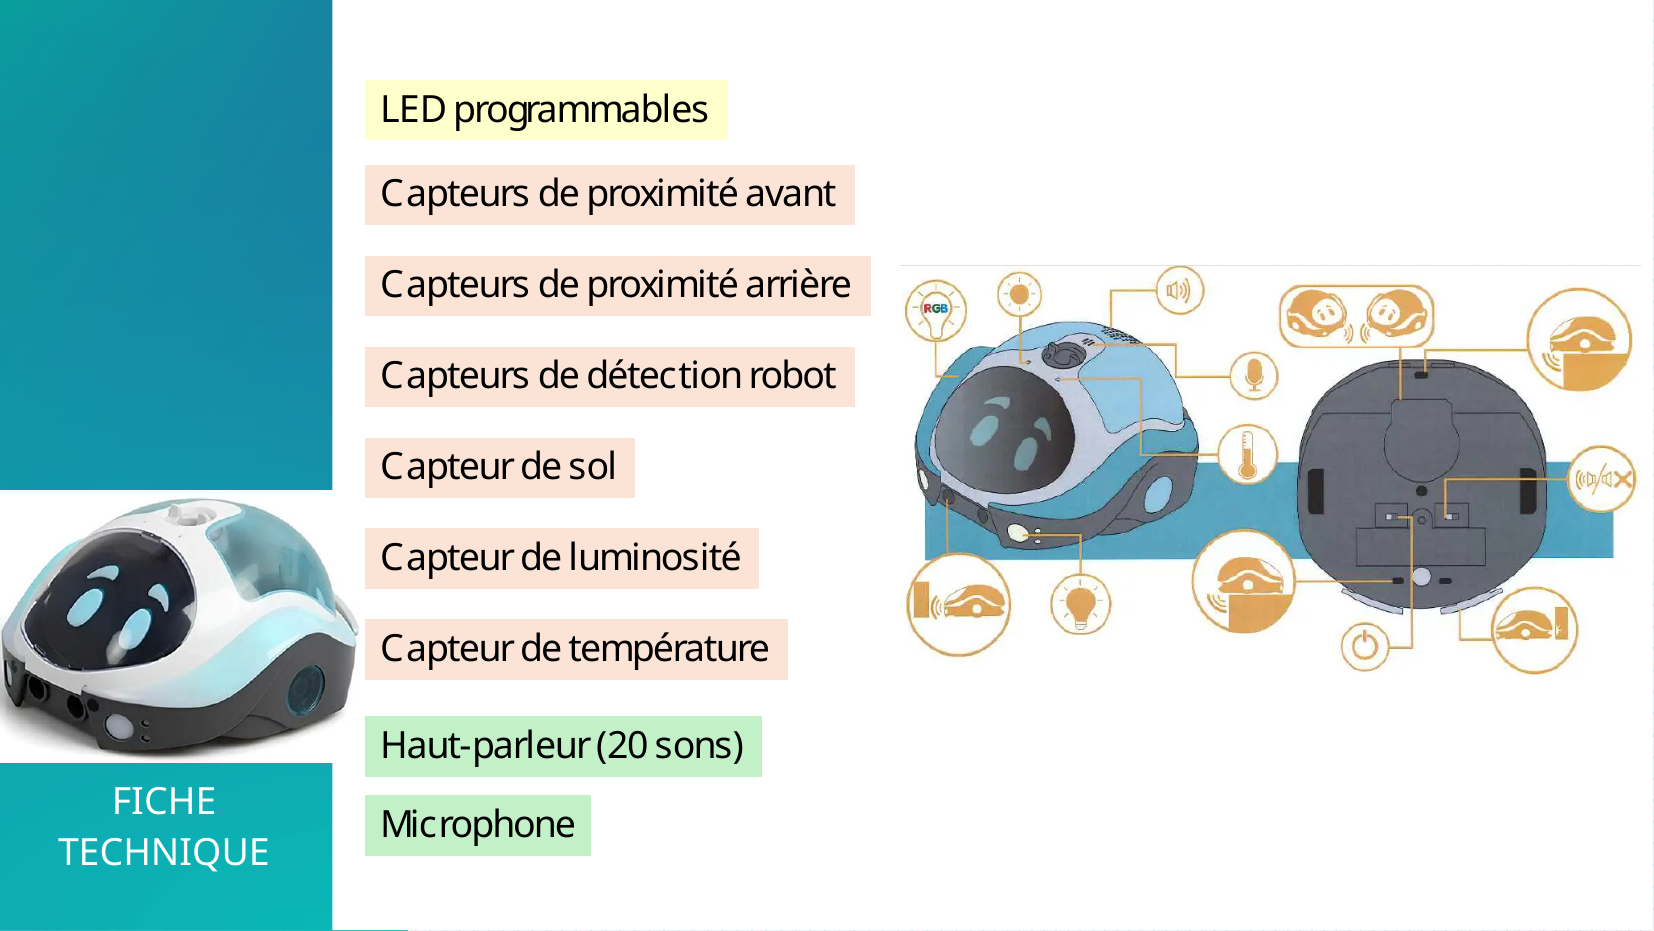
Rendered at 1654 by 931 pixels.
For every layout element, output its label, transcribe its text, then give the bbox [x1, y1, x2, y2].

text_box [0, 0, 1654, 931]
picture [0, 75, 873, 871]
text_box FICHE TECHNIQUE [0, 767, 329, 885]
picture [899, 264, 1641, 676]
